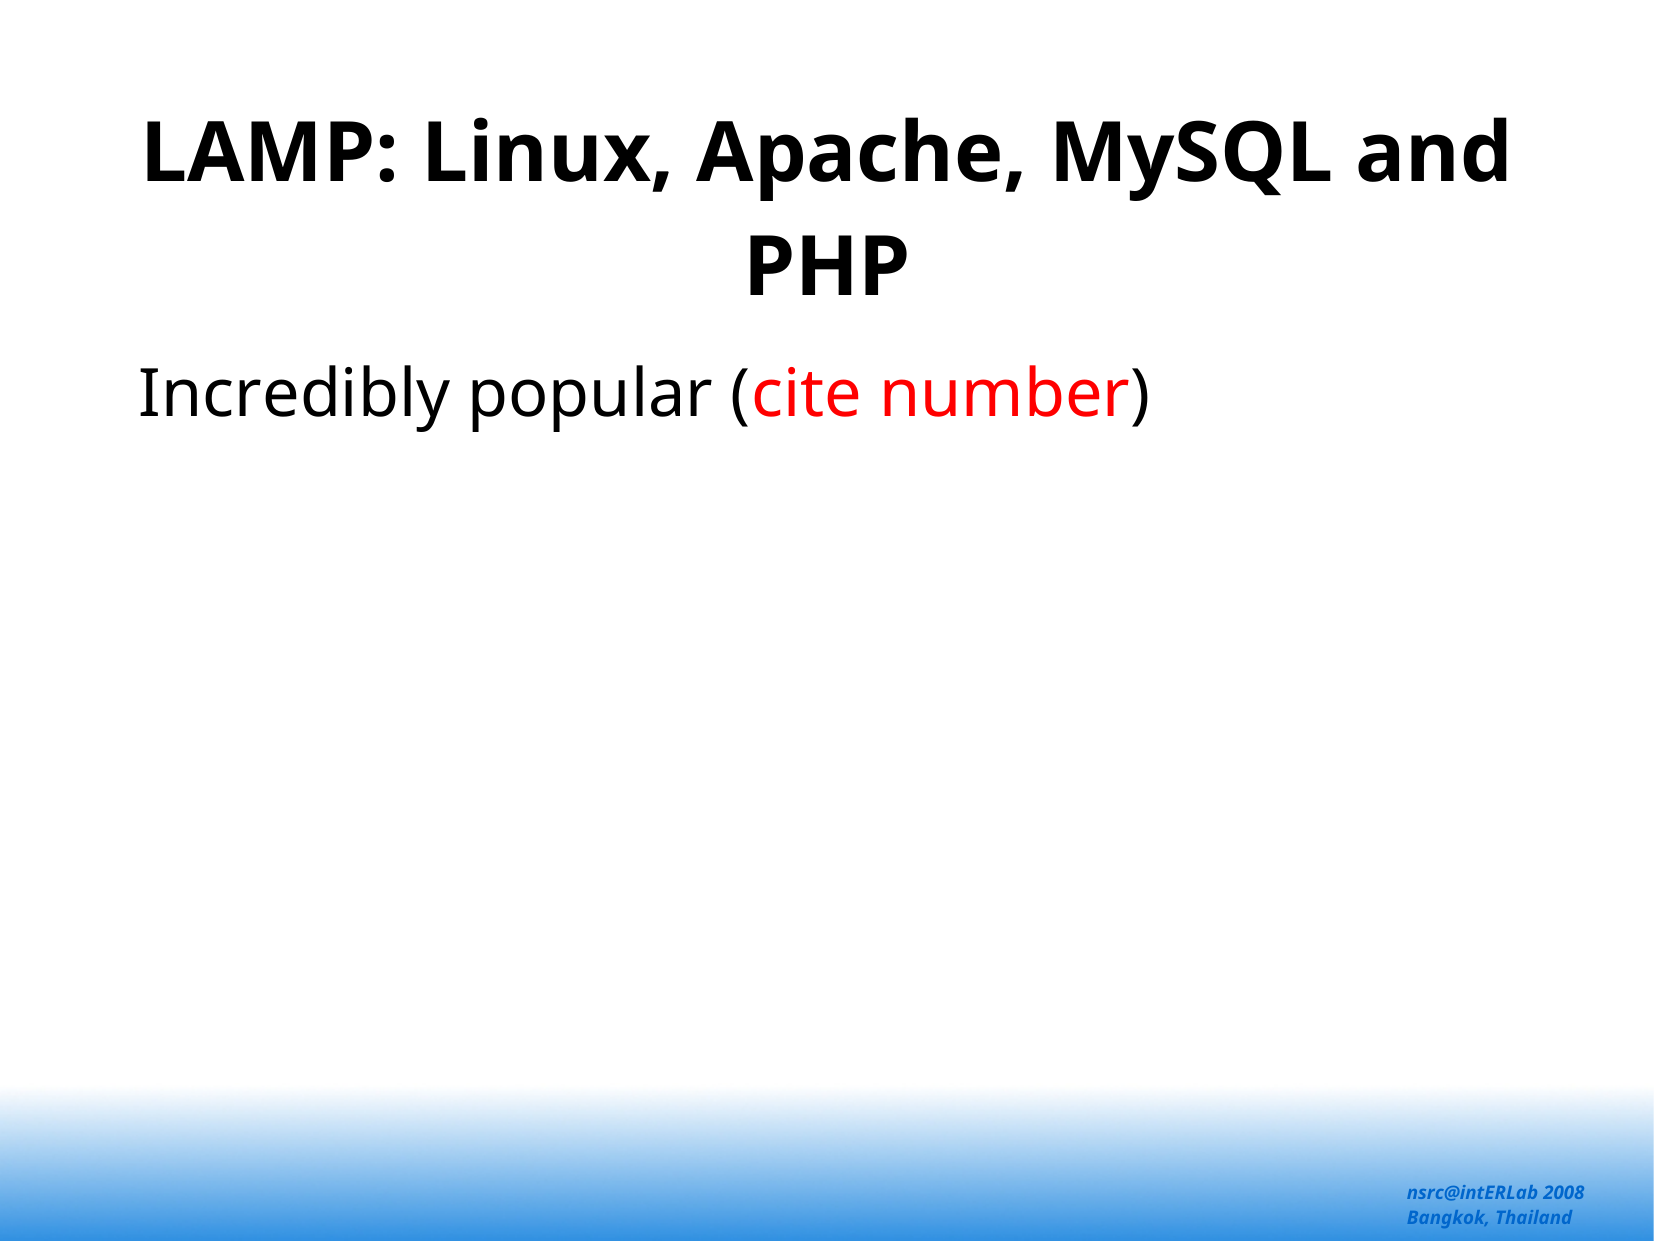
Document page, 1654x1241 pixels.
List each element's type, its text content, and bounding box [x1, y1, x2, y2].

title LAMP: Linux, Apache, MySQL and PHP [121, 102, 1534, 310]
picture [0, 1083, 1654, 1241]
list Incredibly popular (cite number) [121, 344, 1534, 1127]
